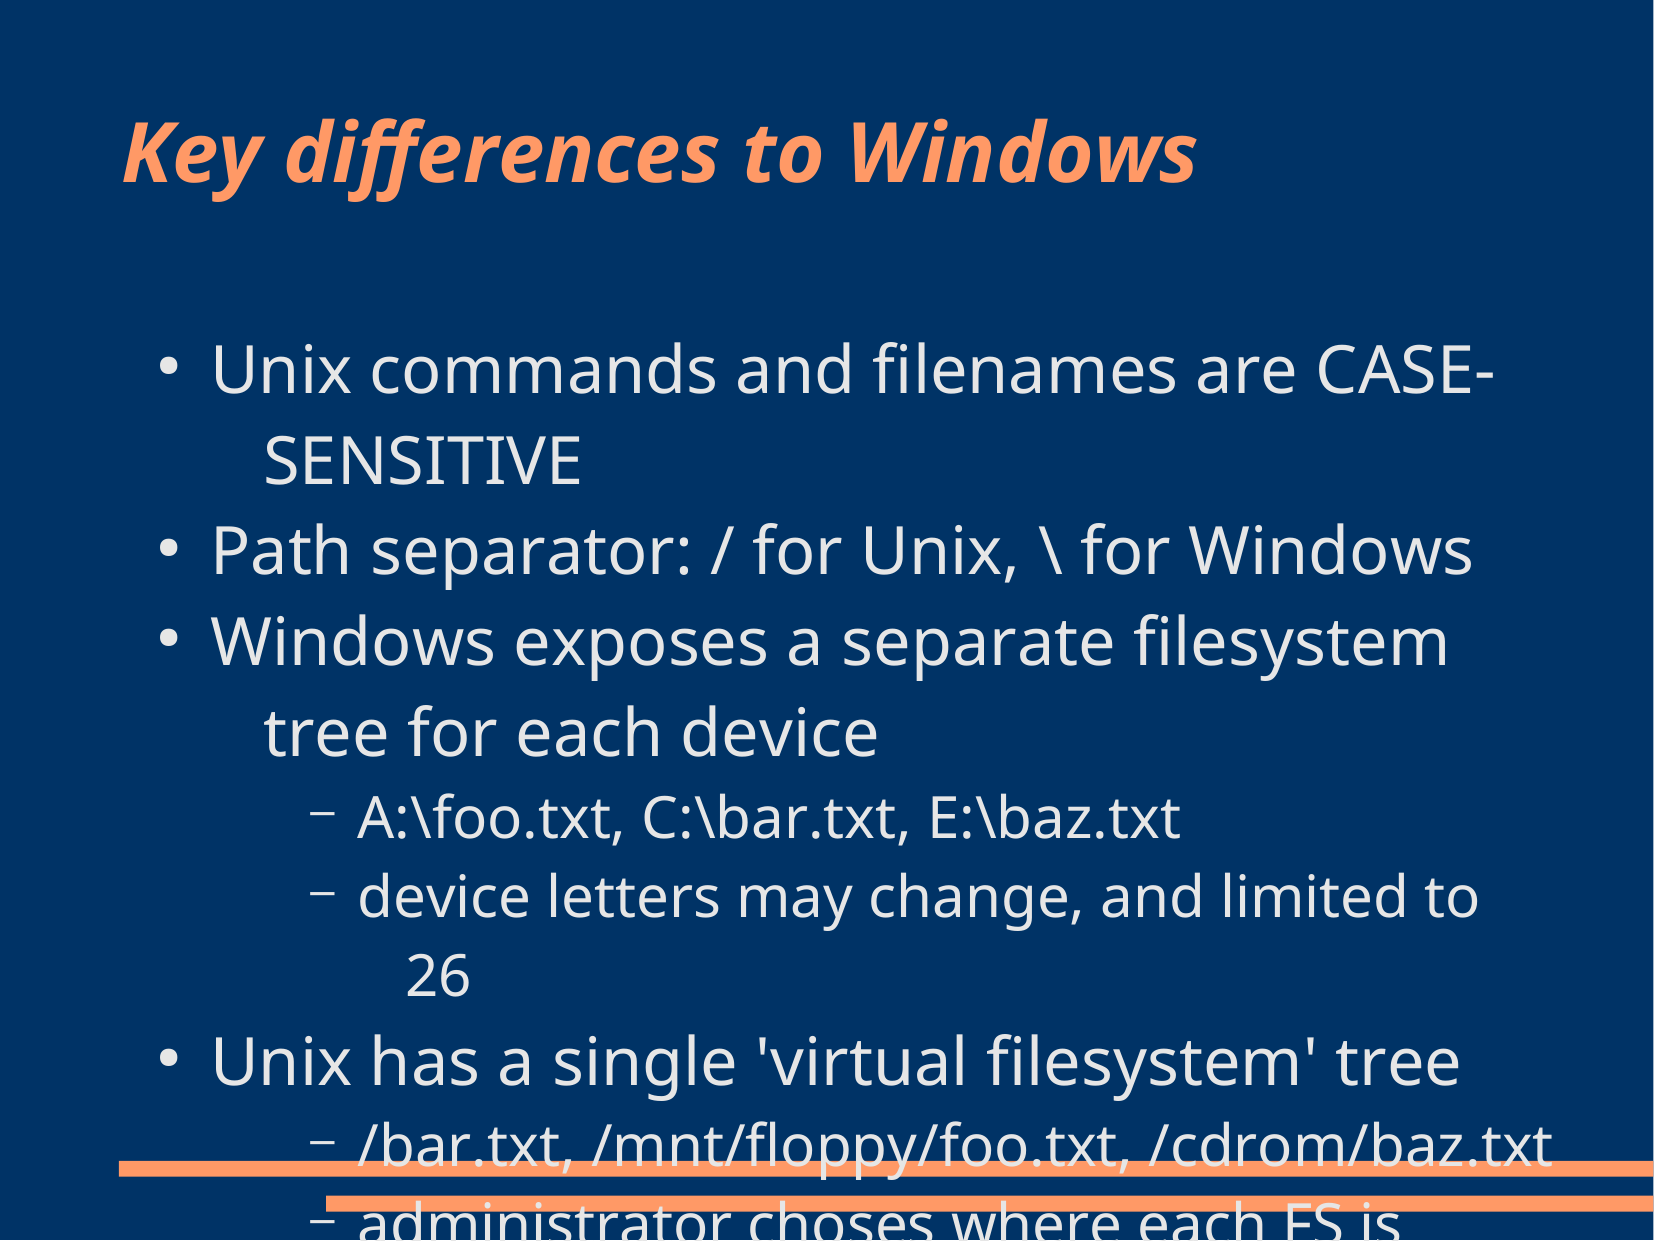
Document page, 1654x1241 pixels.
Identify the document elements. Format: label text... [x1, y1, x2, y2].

list Unix commands and filenames are CASE-SENSITIVE Path separator: / for Unix, \ for Windows Windows exposes a separate filesystem tree for each device A:\foo.txt, C:\bar.txt, E:\baz.txt device letters may change, and limited to 26 Unix has a single 'virtual filesystem' tree /bar.txt, /mnt/floppy/foo.txt, /cdrom/baz.txt administrator choses where each FS is attached [121, 322, 1561, 1132]
title Key differences to Windows [121, 46, 1534, 254]
